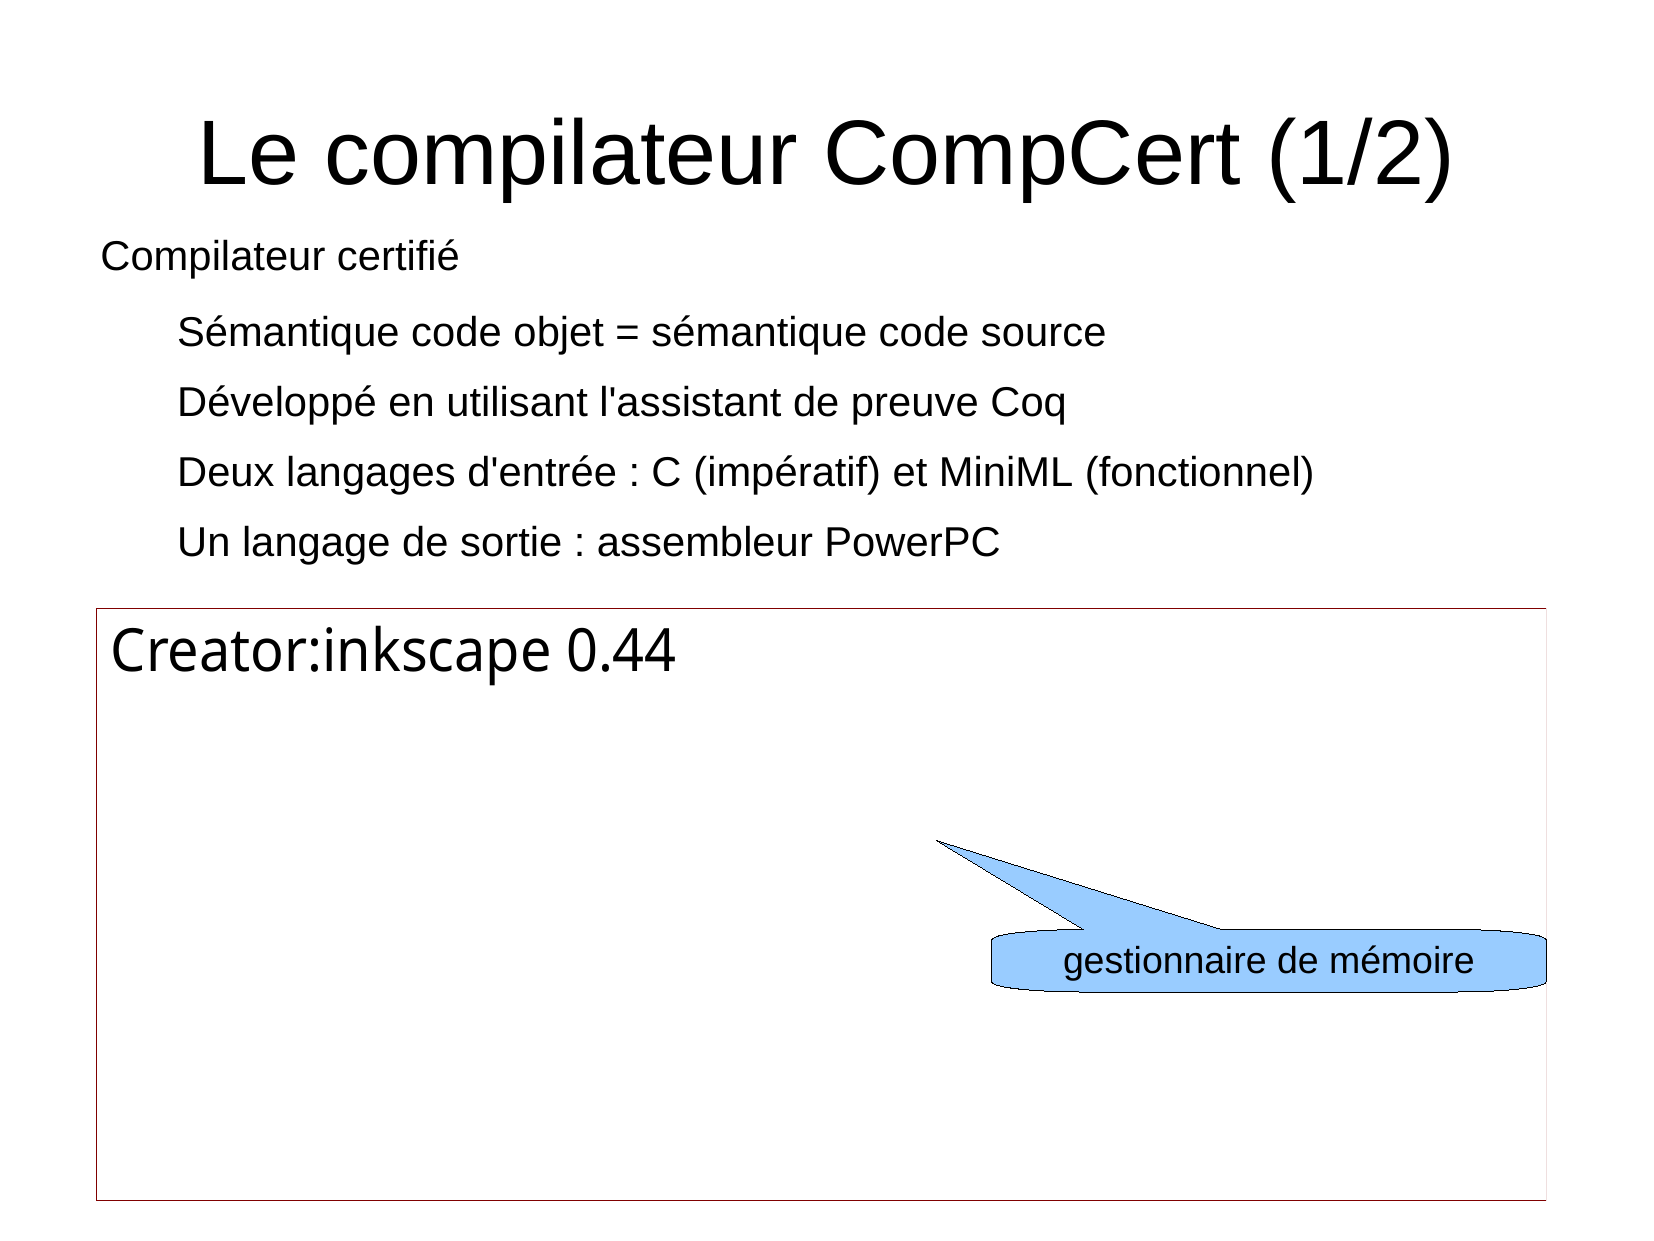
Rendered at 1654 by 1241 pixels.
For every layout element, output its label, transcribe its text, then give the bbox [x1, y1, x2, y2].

picture [92, 637, 1547, 1201]
title Le compilateur CompCert (1/2) [82, 56, 1571, 232]
list Compilateur certifié Sémantique code objet = sémantique code source Développé en utilisant l'assistant de preuve Coq Deux langages d'entrée : C (impératif) et MiniML (fonctionnel) Un langage de sortie : assembleur PowerPC [82, 232, 1571, 637]
text_box gestionnaire de mémoire [936, 840, 1547, 993]
